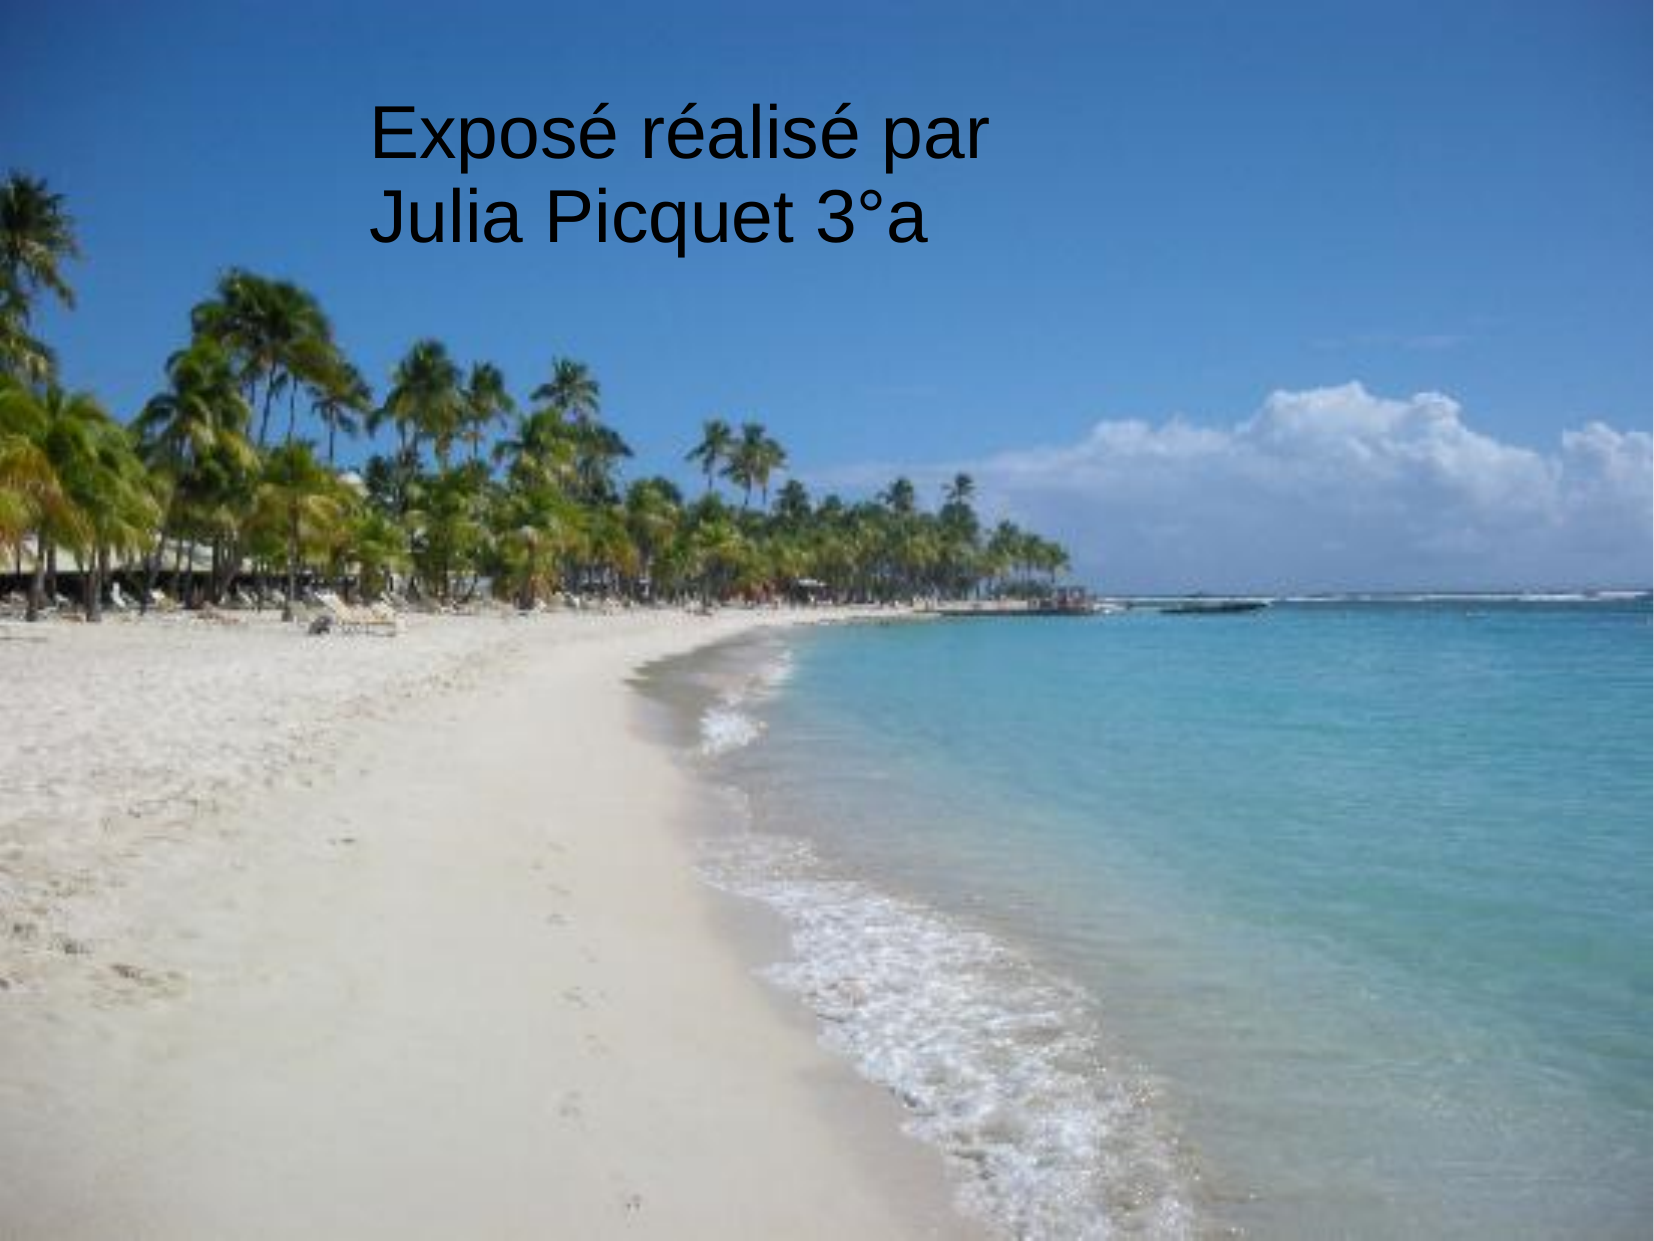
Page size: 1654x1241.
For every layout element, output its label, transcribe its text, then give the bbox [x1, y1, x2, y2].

text_box Exposé réalisé par Julia Picquet 3°a [354, 82, 1418, 266]
picture [0, 0, 1654, 1241]
